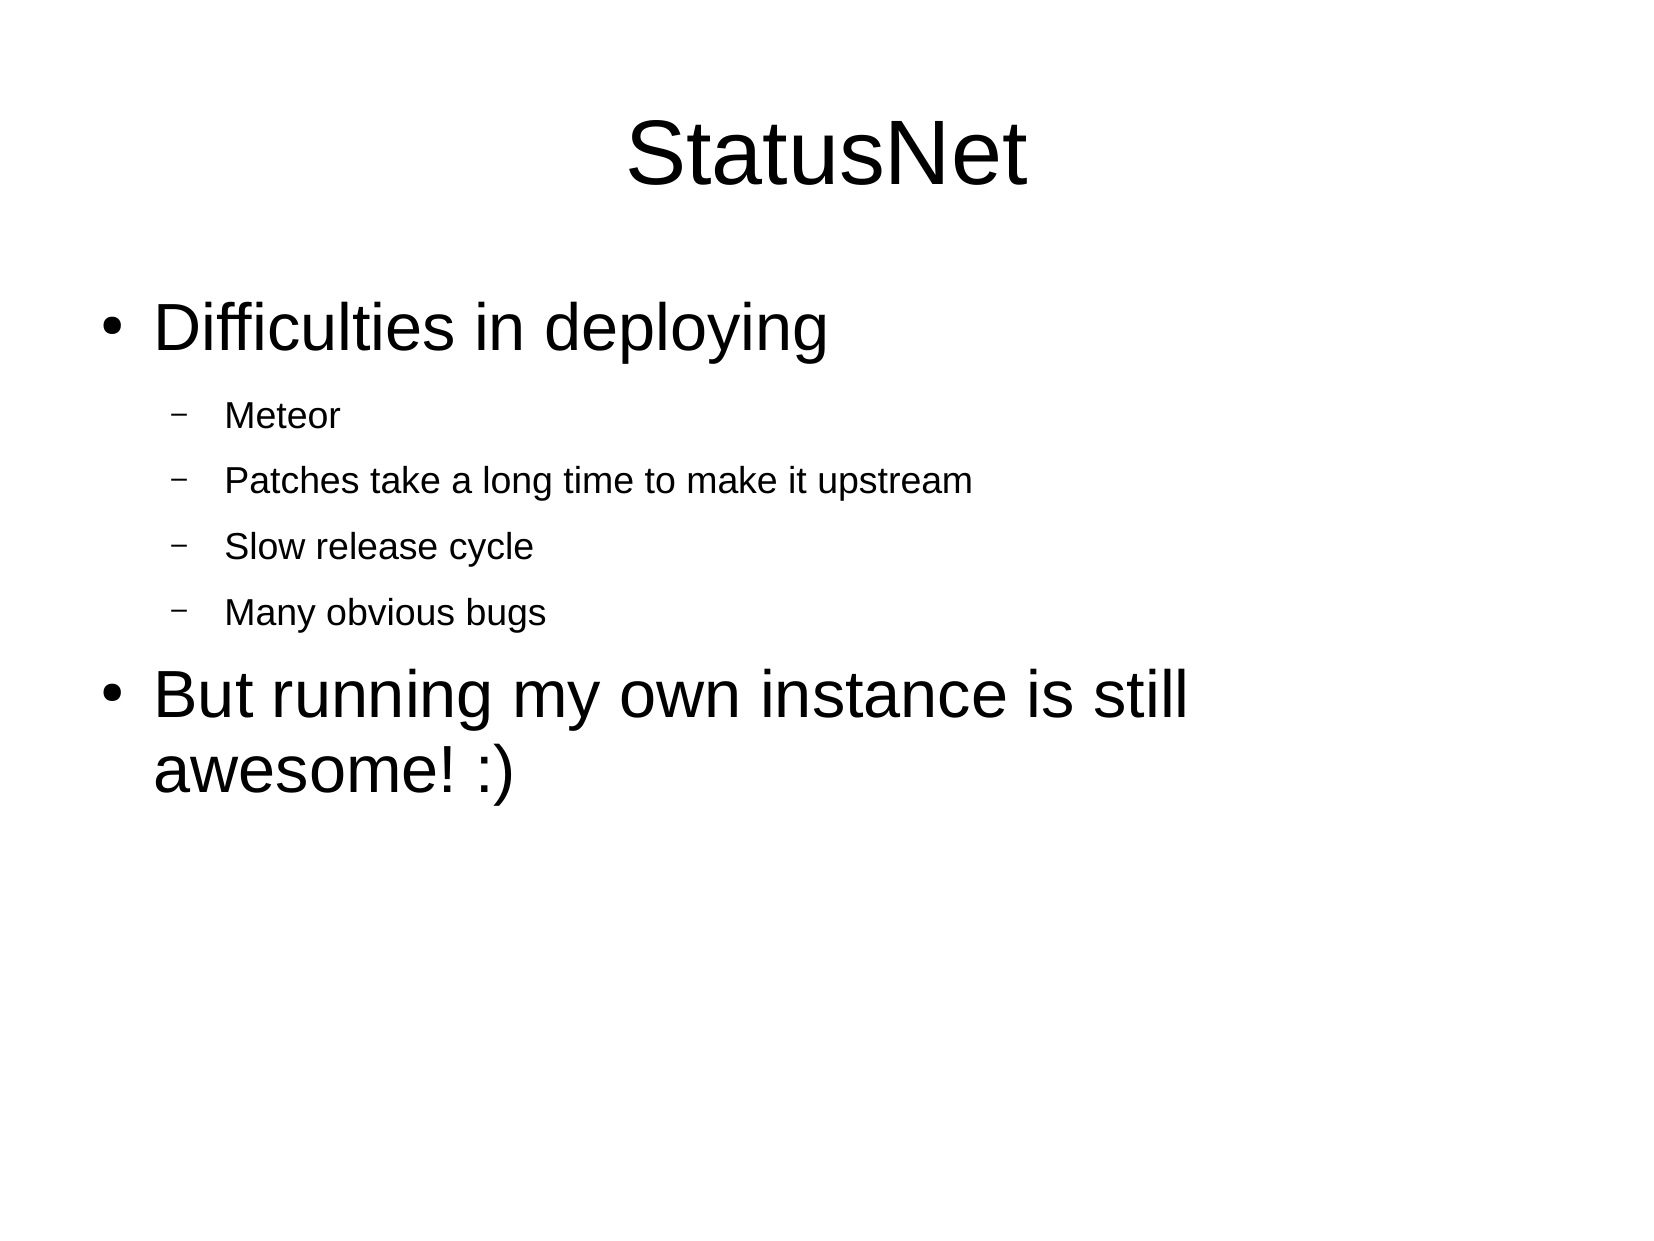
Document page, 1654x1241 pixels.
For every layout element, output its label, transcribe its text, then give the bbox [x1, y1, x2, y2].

title StatusNet [82, 49, 1571, 257]
list Difficulties in deploying Meteor Patches take a long time to make it upstream Slow release cycle Many obvious bugs But running my own instance is still awesome! :) [82, 290, 1538, 1010]
